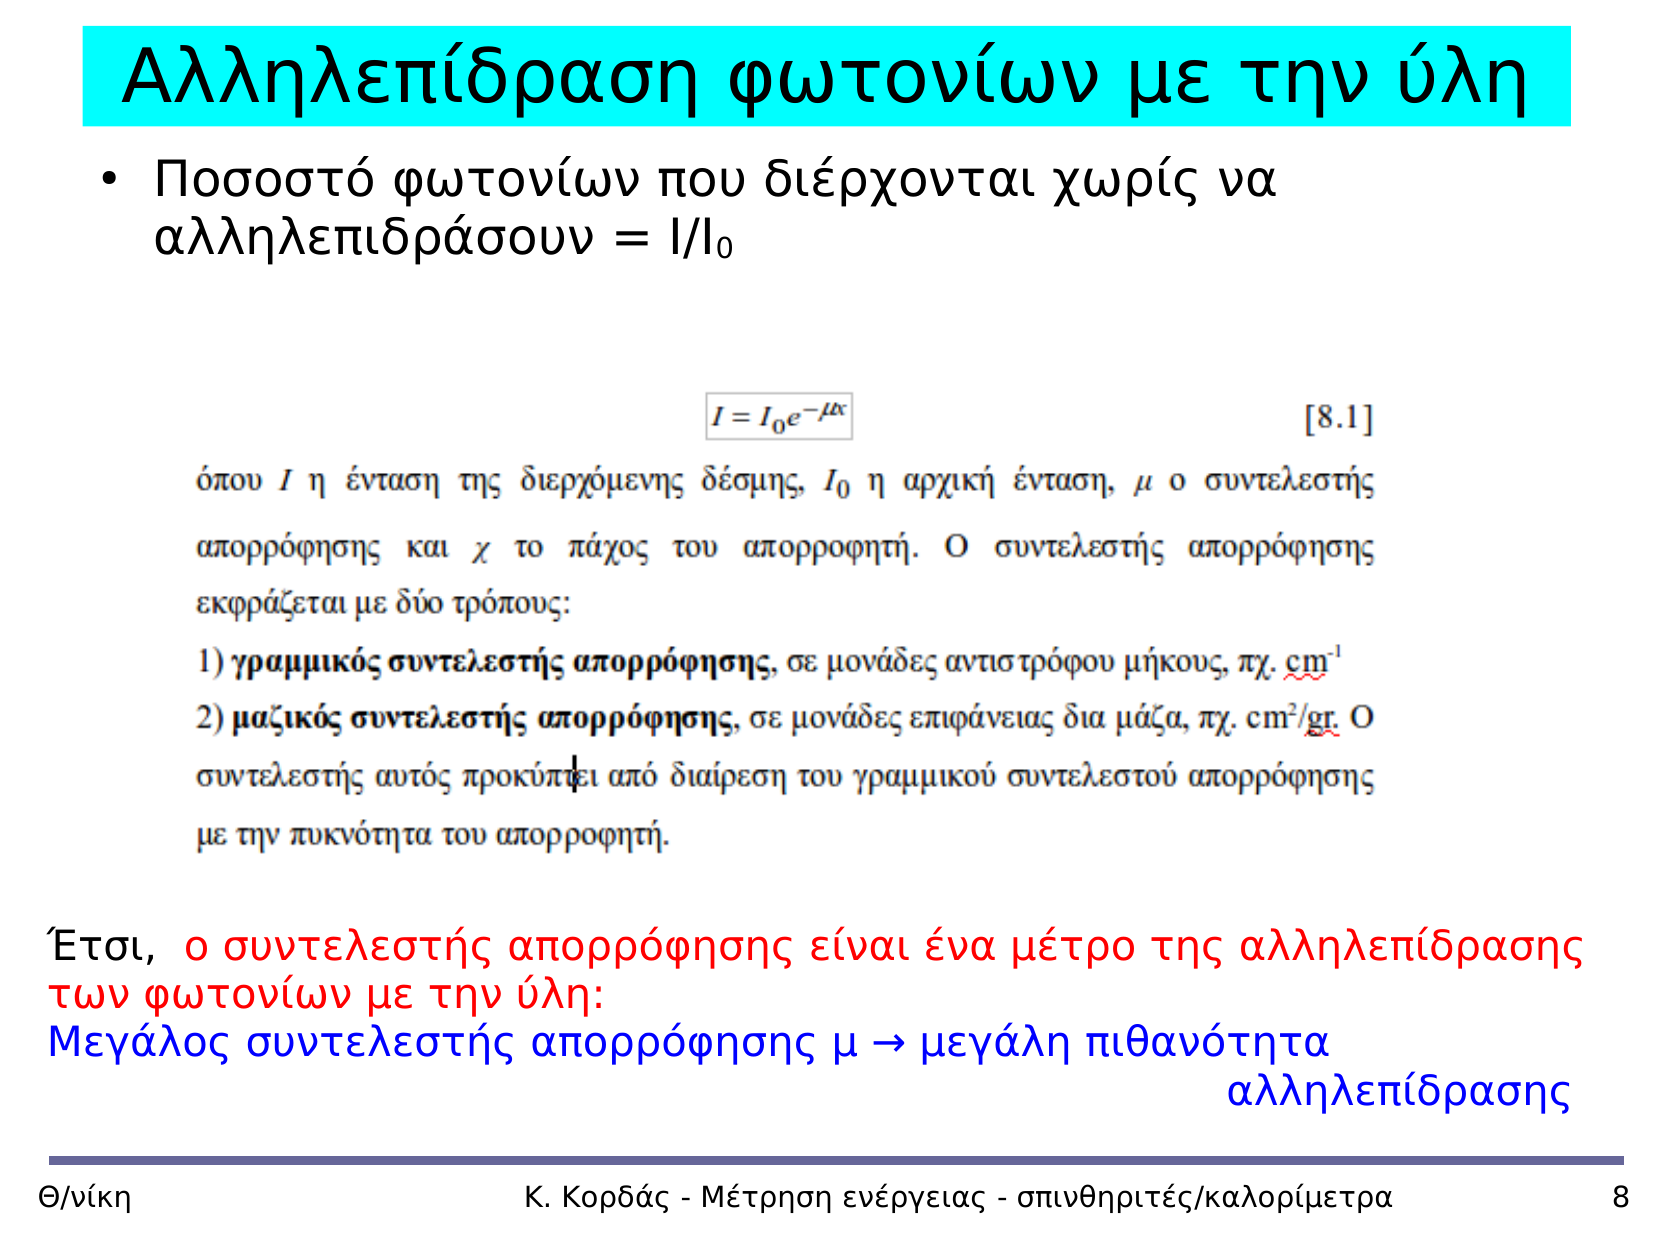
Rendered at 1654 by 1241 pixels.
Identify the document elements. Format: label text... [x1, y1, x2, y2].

text_box Έτσι, ο συντελεστής απορρόφησης είναι ένα μέτρο της αλληλεπίδρασης των φωτονίων με την ύλη: Μεγάλος συντελεστής απορρόφησης μ → μεγάλη πιθανότητα αλληλεπίδρασης [32, 913, 1616, 1125]
title Αλληλεπίδραση φωτονίων με την ύλη [82, 25, 1571, 127]
picture [180, 374, 1388, 864]
list Ποσοστό φωτονίων που διέρχονται χωρίς να αλληλεπιδράσουν = Ι/Ι0 [82, 150, 1571, 913]
